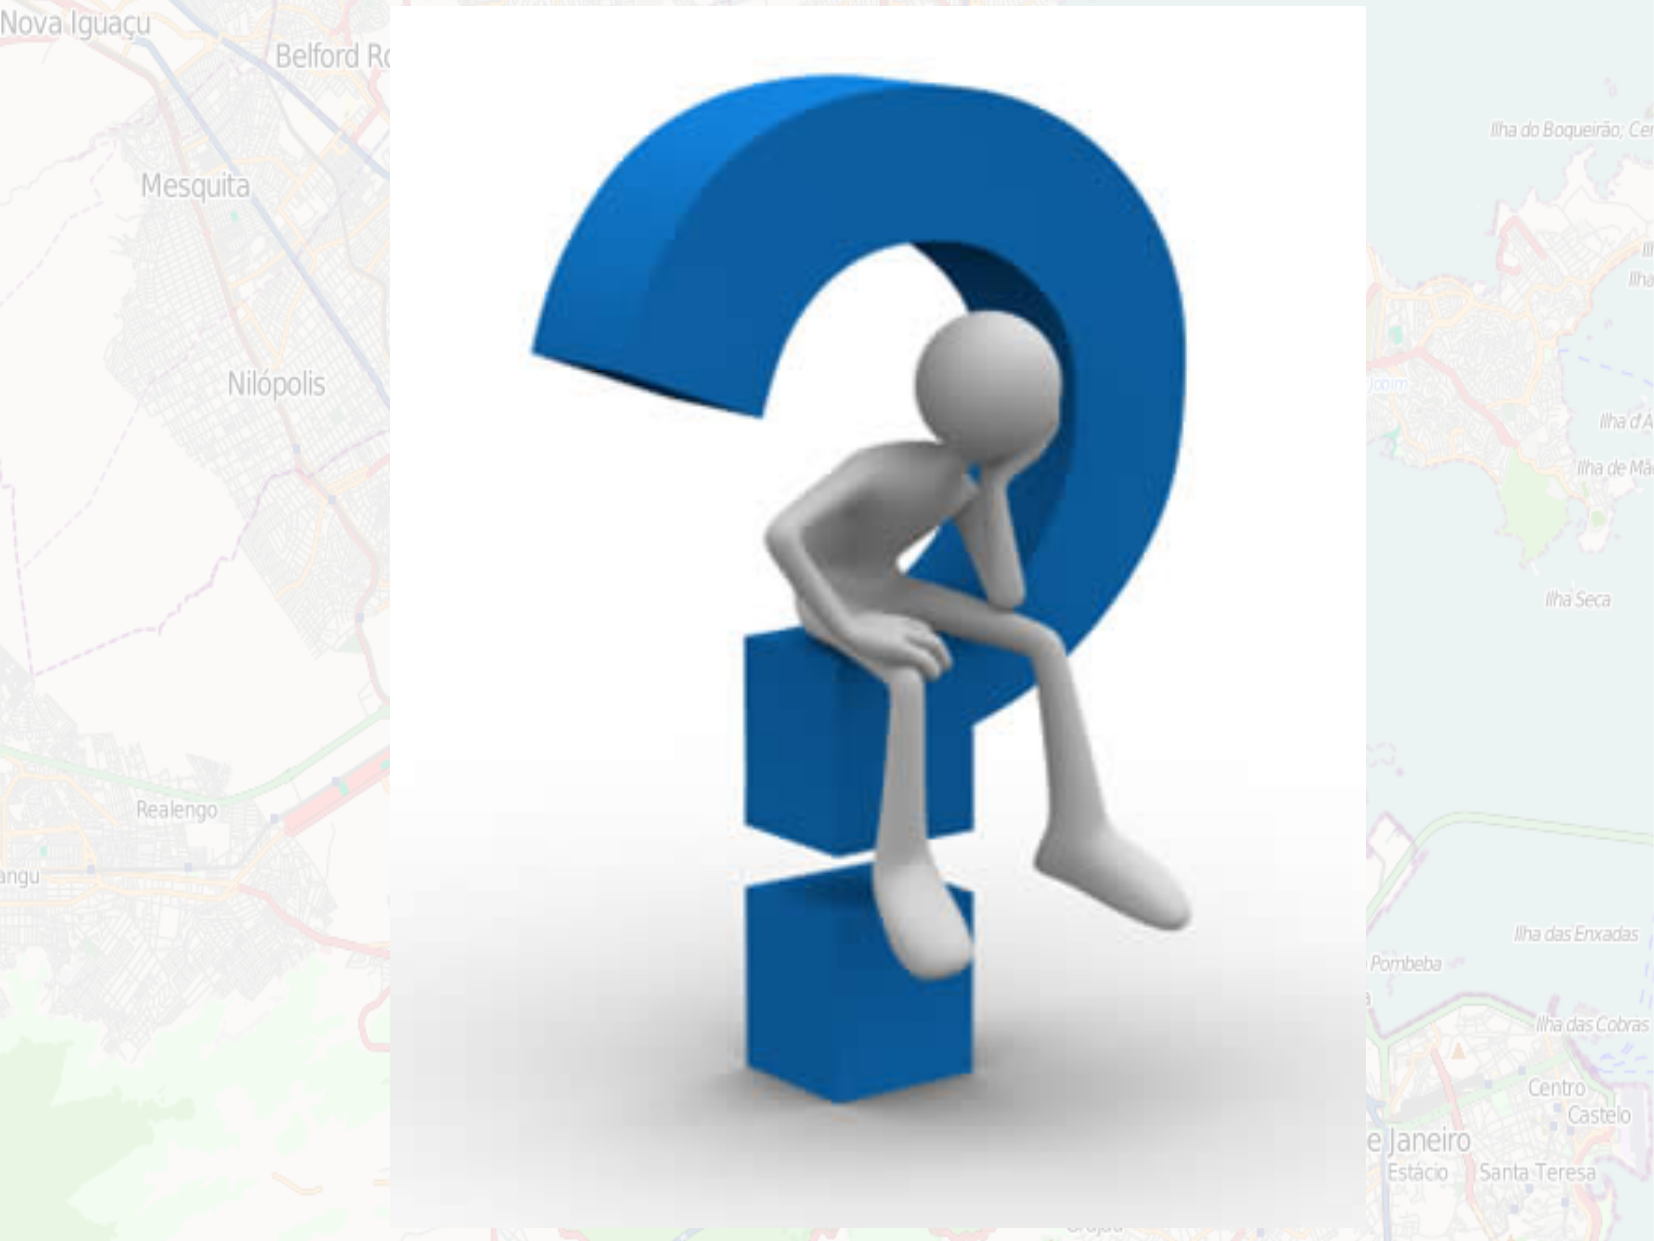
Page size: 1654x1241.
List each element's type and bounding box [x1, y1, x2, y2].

picture [390, 6, 1366, 1228]
